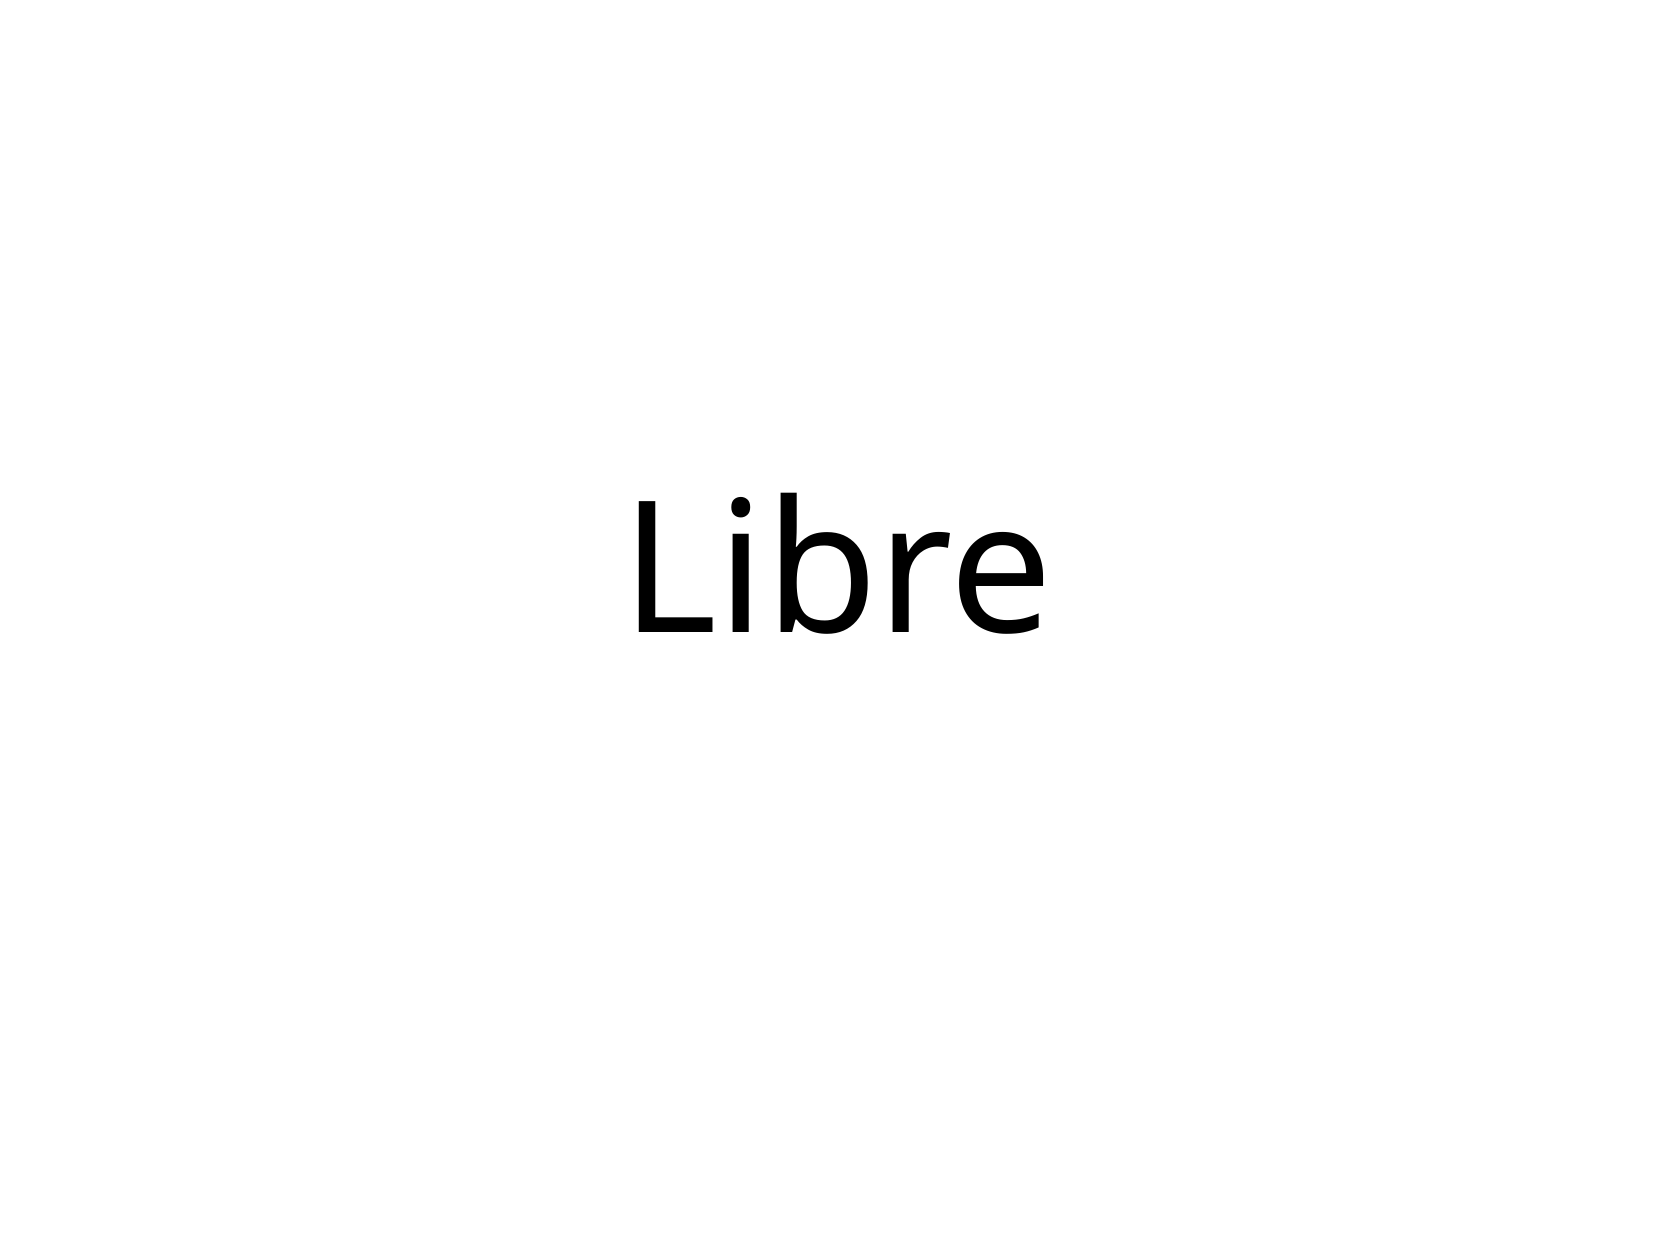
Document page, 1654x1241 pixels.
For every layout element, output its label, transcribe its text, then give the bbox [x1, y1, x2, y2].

subtitle Libre [29, 118, 1571, 1004]
